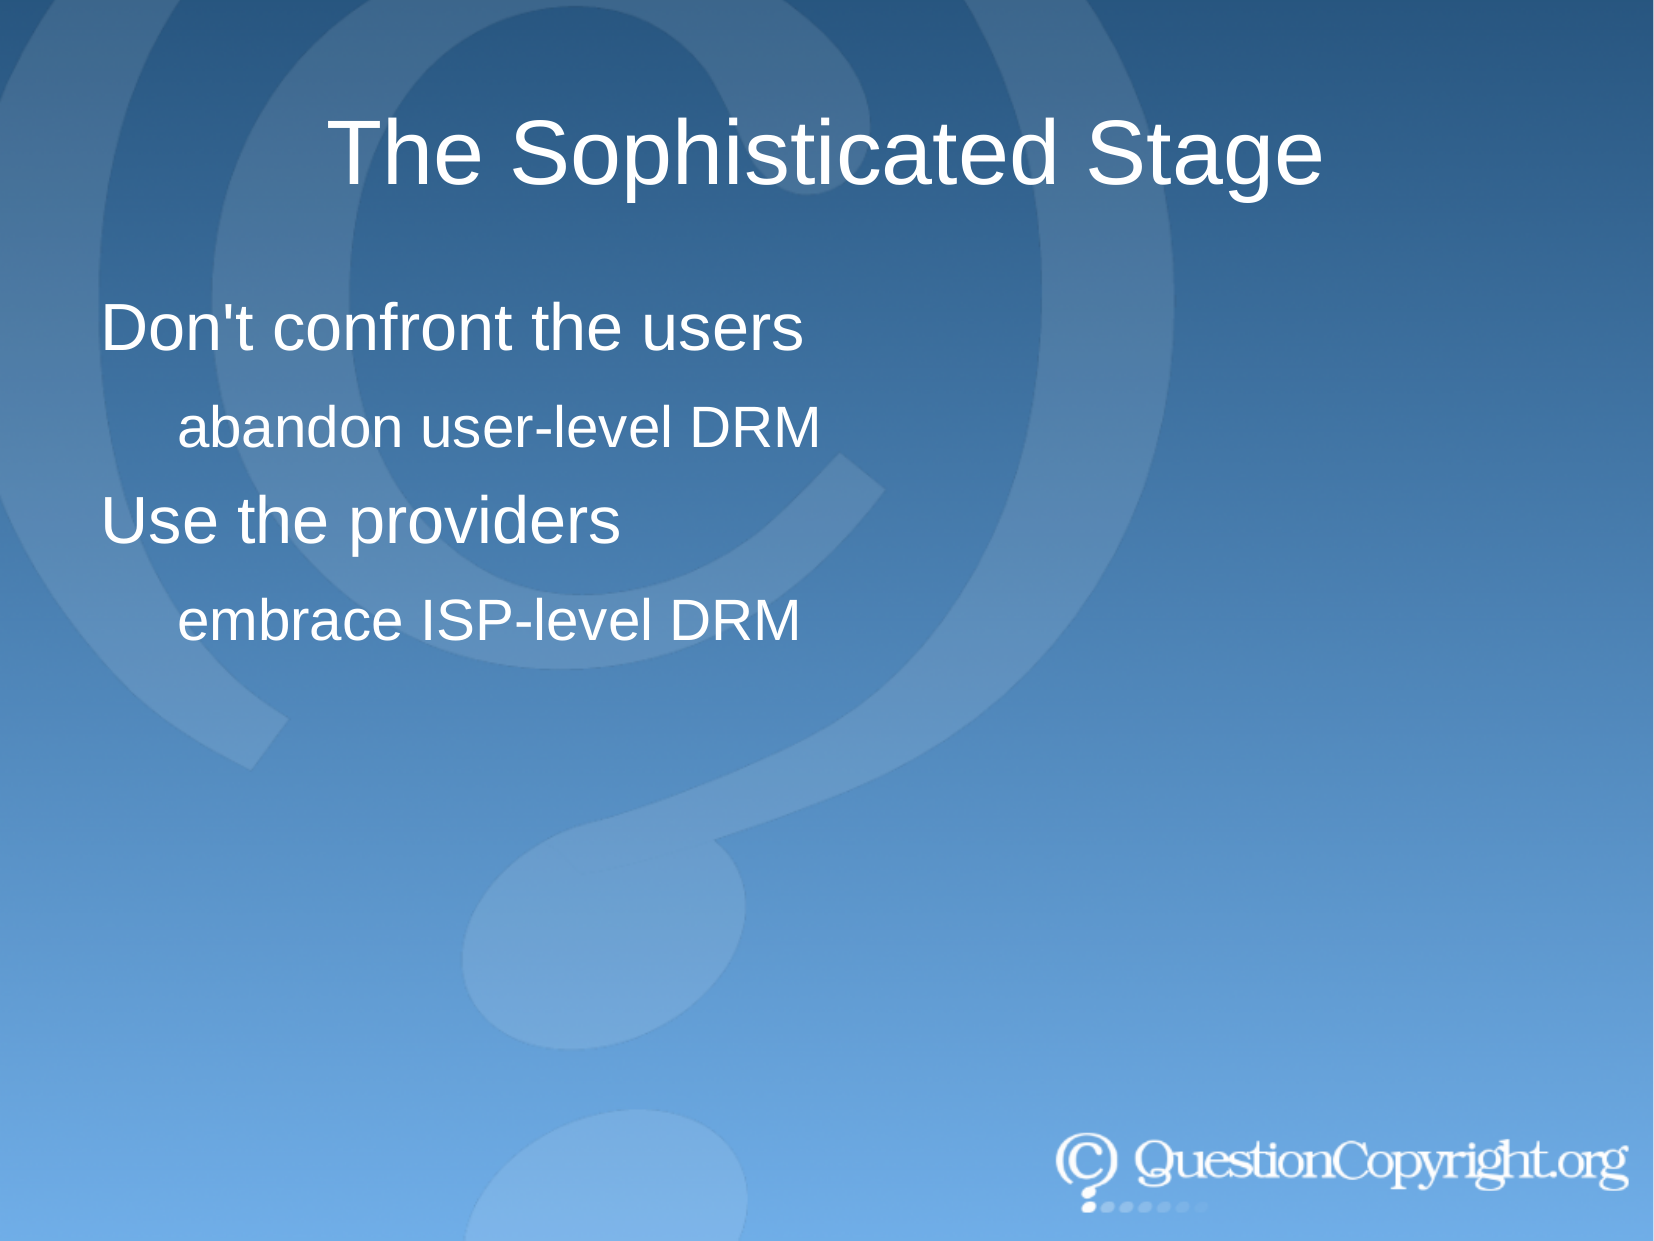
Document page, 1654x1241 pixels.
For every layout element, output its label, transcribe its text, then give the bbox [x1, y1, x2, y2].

title The Sophisticated Stage [82, 56, 1571, 250]
list Don't confront the users abandon user-level DRM Use the providers embrace ISP-level DRM [82, 290, 1571, 1094]
picture [0, 0, 1654, 1241]
